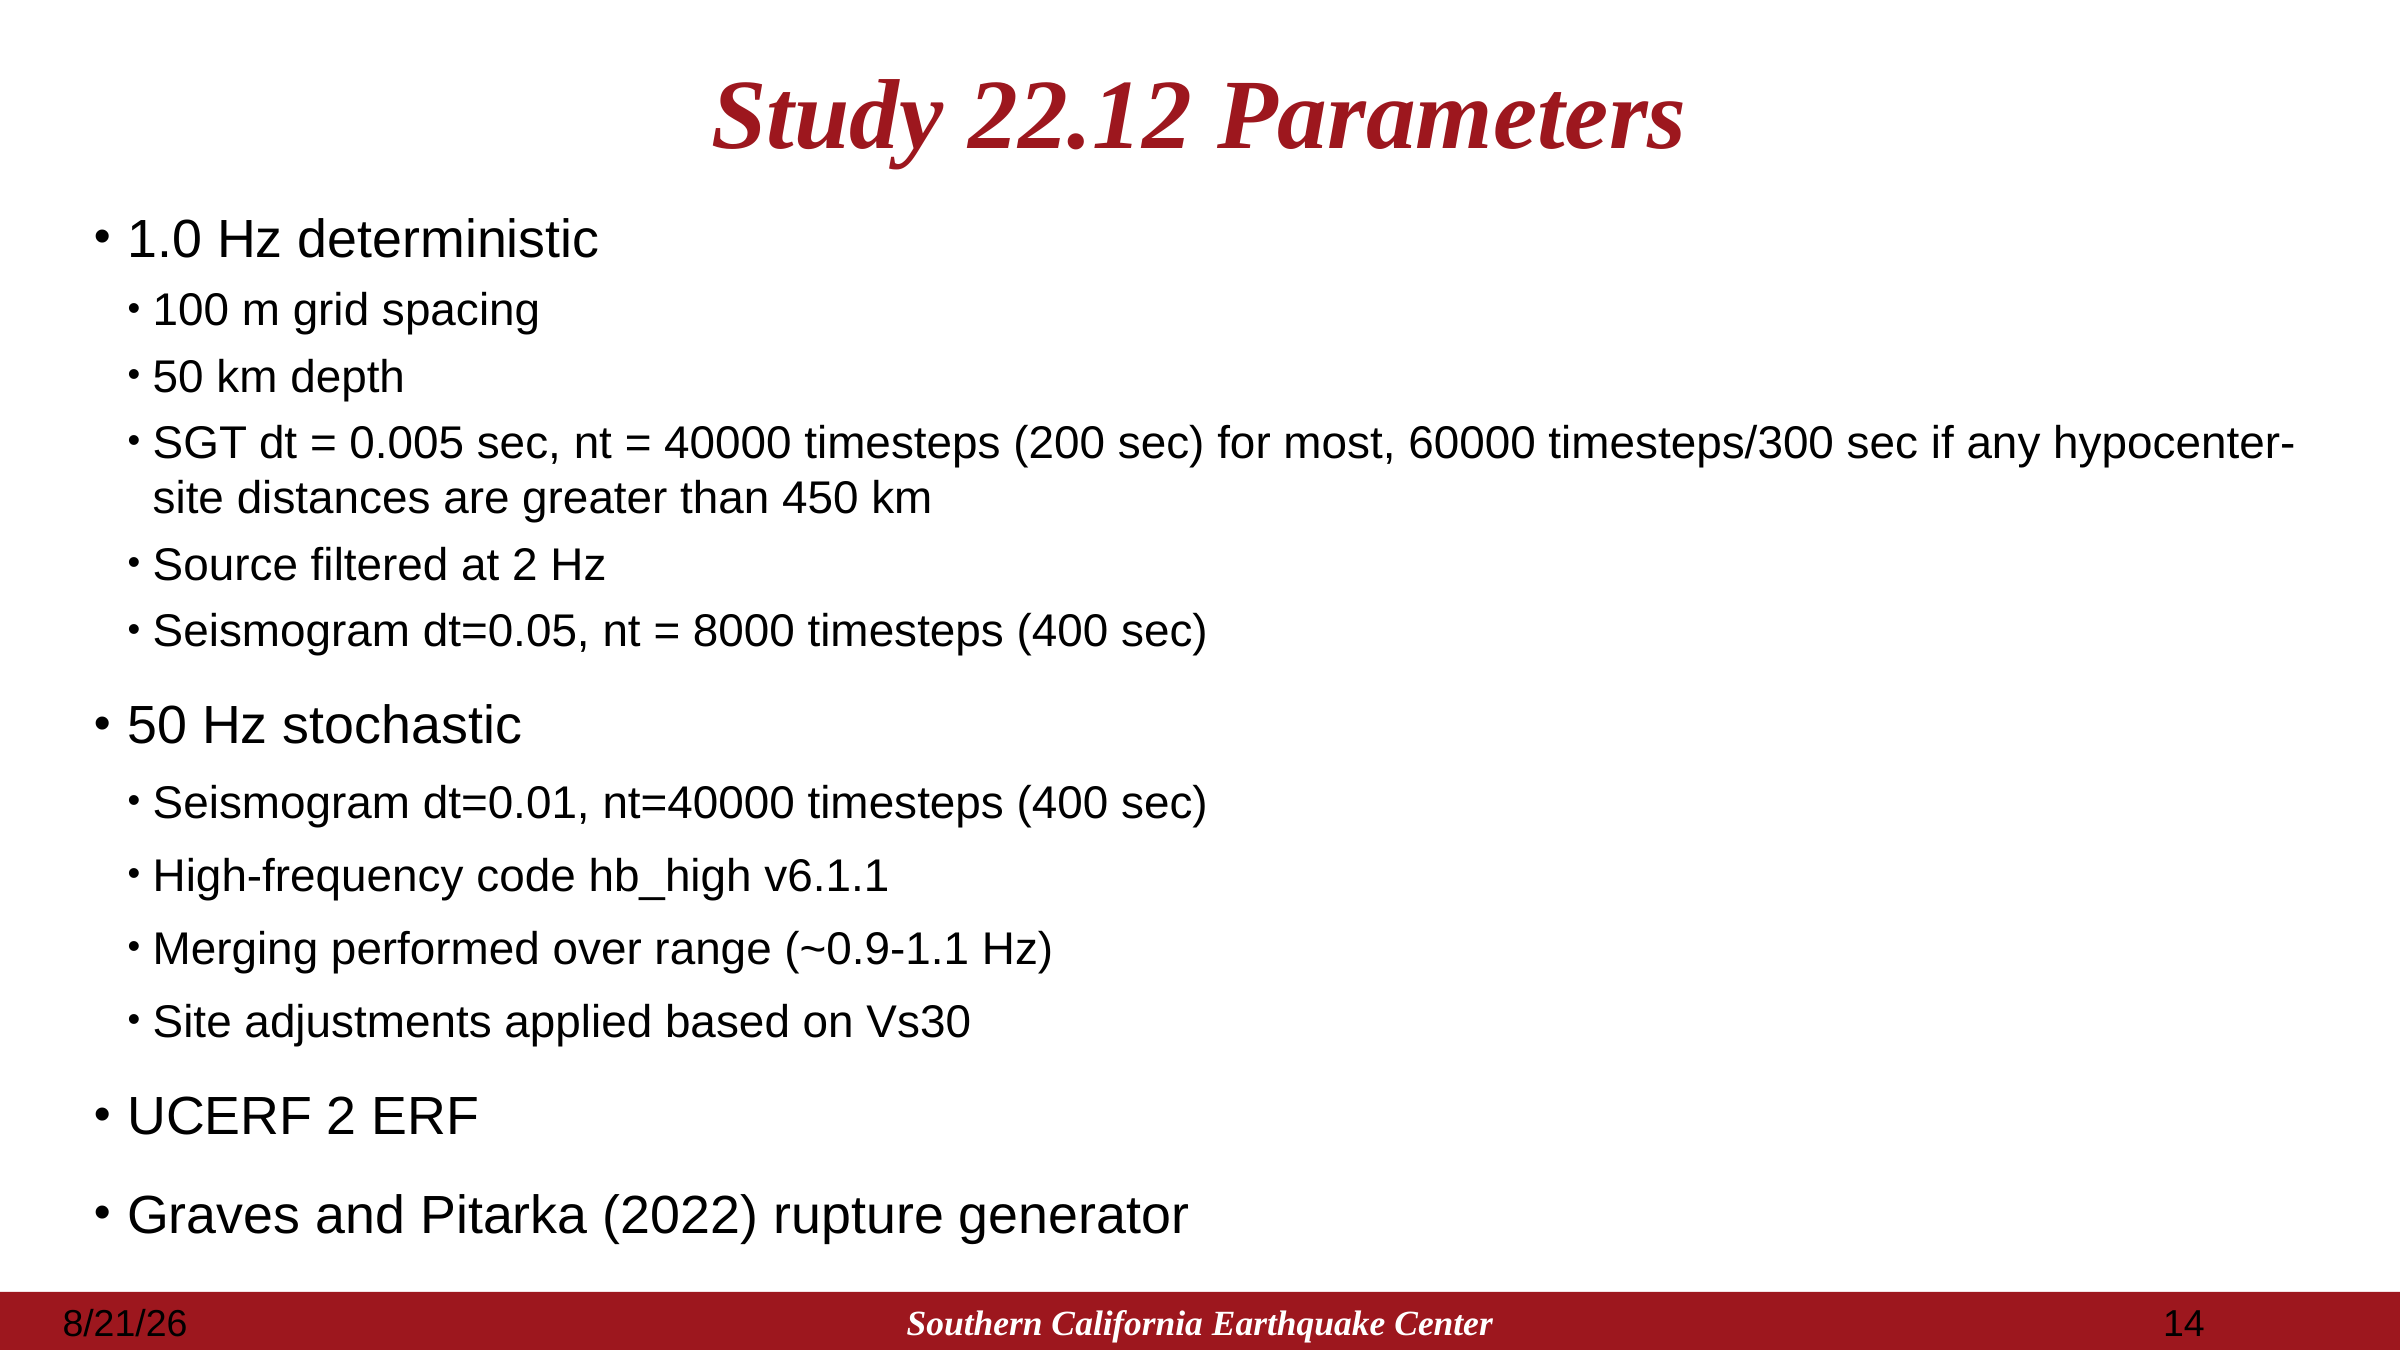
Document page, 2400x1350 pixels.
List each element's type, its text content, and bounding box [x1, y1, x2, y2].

text_box Study 22.12 Parameters [59, 53, 2341, 180]
text_box 04/11/2023 [44, 1303, 320, 1339]
text_box <number> [2145, 1303, 2371, 1339]
text_box Southern California Earthquake Center [794, 1285, 1606, 1350]
text_box 1.0 Hz deterministic 100 m grid spacing 50 km depth SGT dt = 0.005 sec, nt = 40000 timesteps (200 sec) for most, 60000 timesteps/300 sec if any hypocenter-site distances are greater than 450 km Source filtered at 2 Hz Seismogram dt=0.05, nt = 8000 timesteps (400 sec) 50 Hz stochastic Seismogram dt=0.01, nt=40000 timesteps (400 sec) High-frequency code hb_high v6.1.1 Merging performed over range (~0.9-1.1 Hz) Site adjustments applied based on Vs30 UCERF 2 ERF Graves and Pitarka (2022) rupture generator [74, 195, 2355, 1260]
